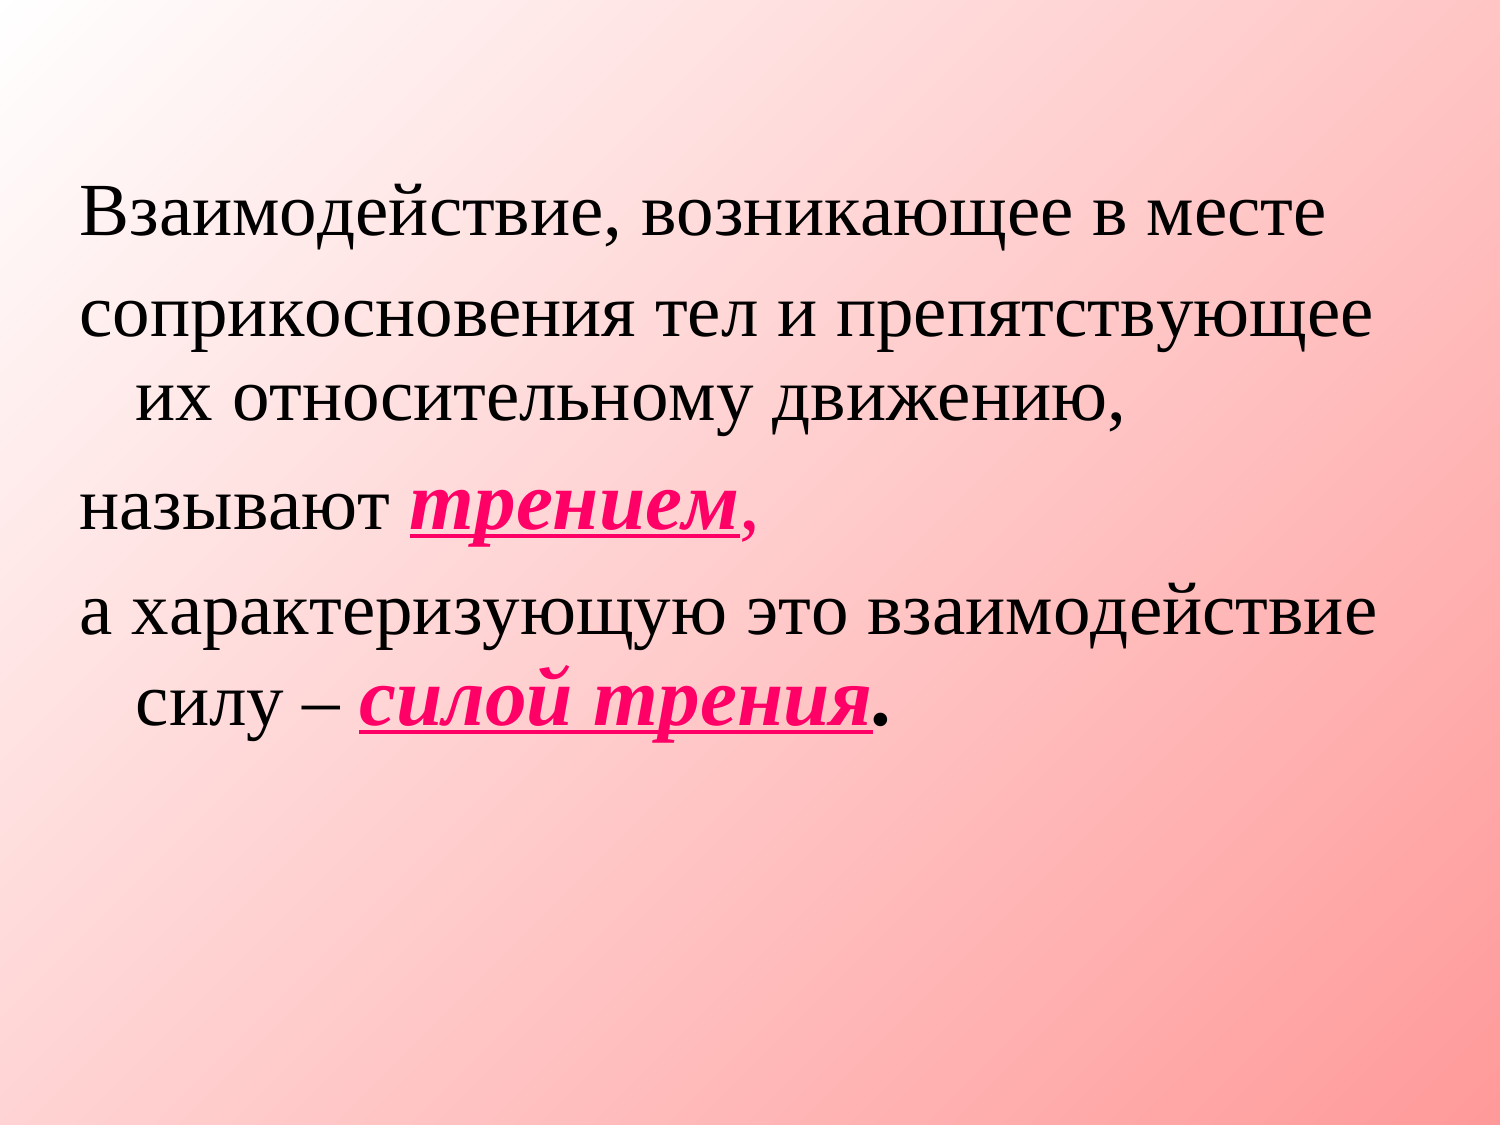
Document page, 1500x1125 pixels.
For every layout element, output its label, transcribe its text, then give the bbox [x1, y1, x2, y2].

list Взаимодействие, возникающее в месте соприкосновения тел и препятствующее их относительному движению, называют трением, а характеризующую это взаимодействие силу – силой трения. [64, 160, 1400, 1053]
